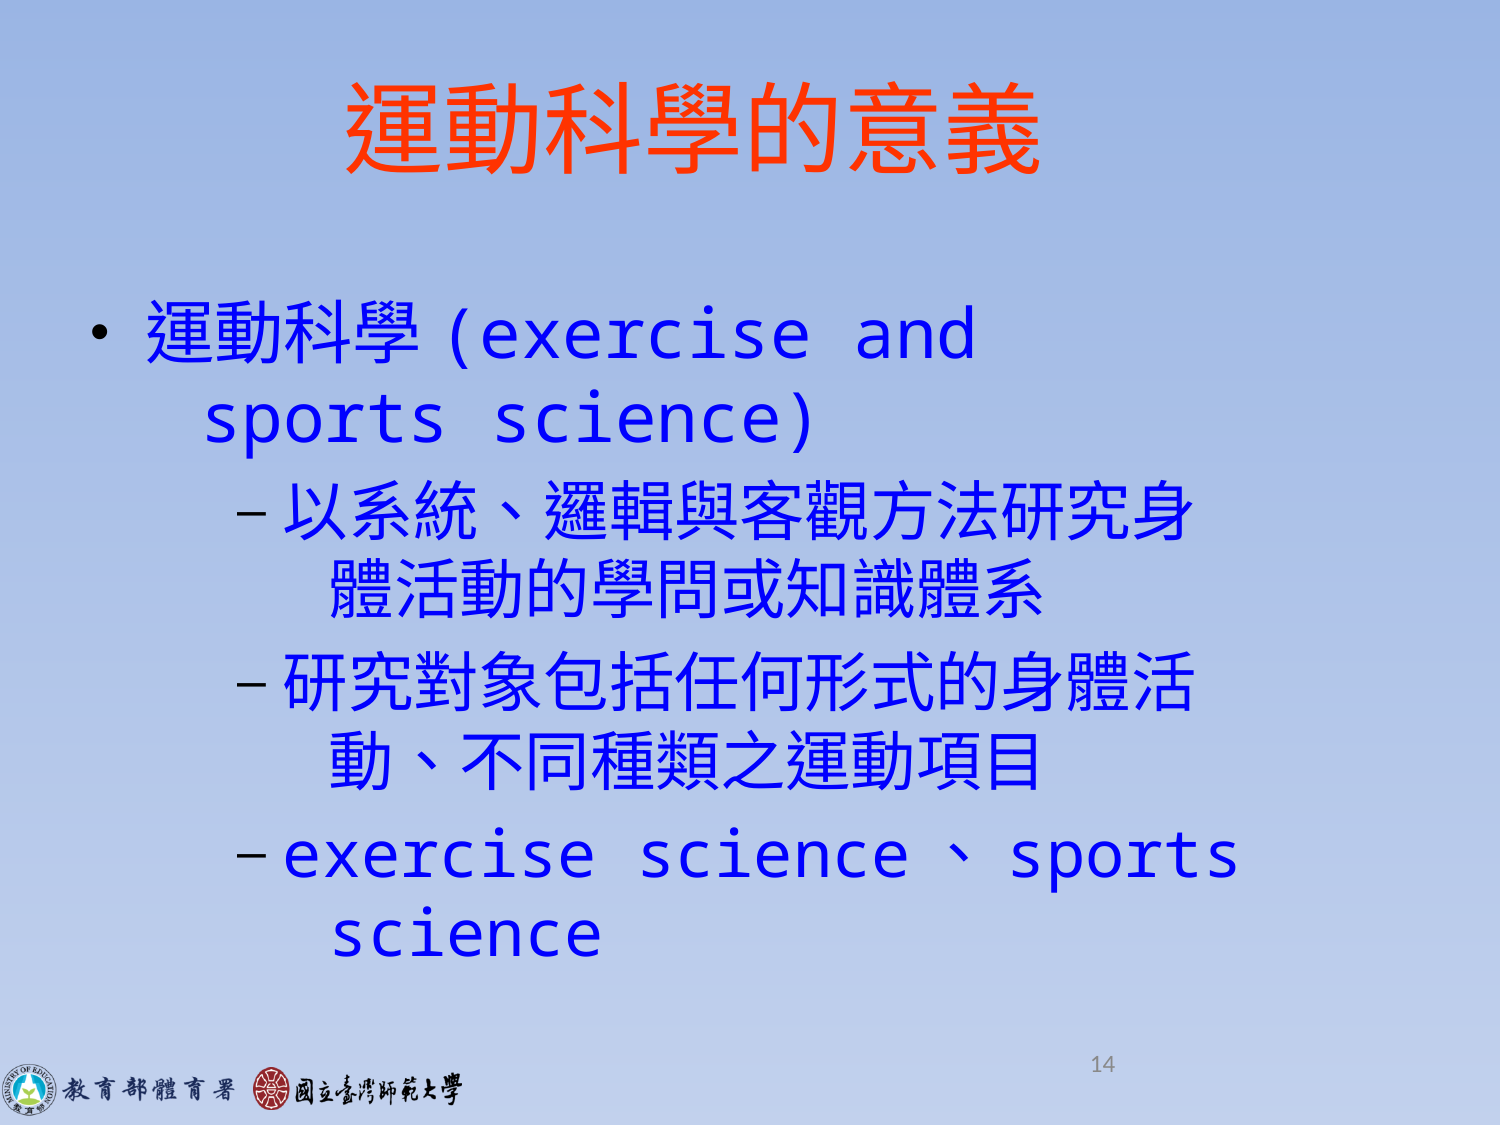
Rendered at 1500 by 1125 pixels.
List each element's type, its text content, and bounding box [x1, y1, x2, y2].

title 運動科學的意義 [75, 20, 1313, 233]
list 運動科學(exercise and sports science) 以系統、邏輯與客觀方法研究身體活動的學問或知識體系 研究對象包括任何形式的身體活動、不同種類之運動項目 exercise science、sports science [75, 282, 1276, 1051]
text_box [1074, 1025, 1426, 1101]
